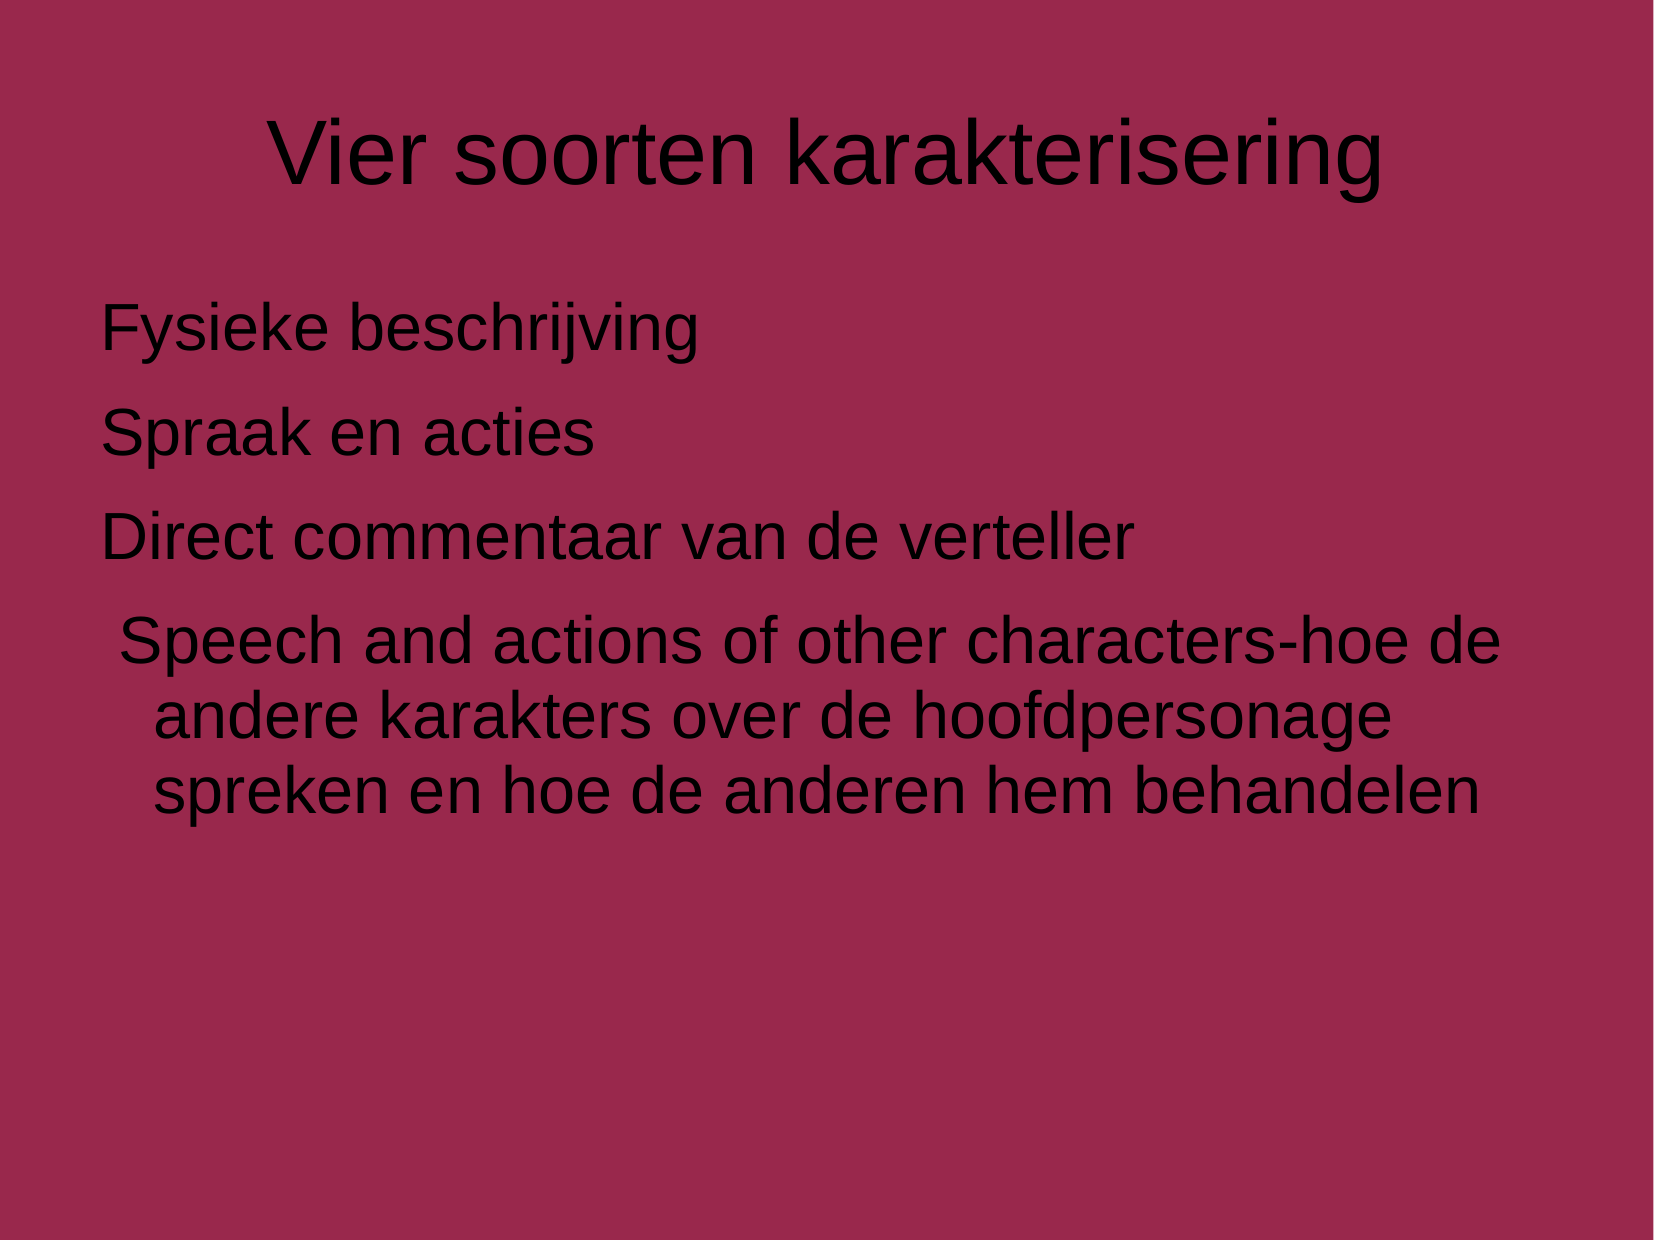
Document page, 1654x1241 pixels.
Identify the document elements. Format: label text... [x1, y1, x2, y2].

list Fysieke beschrijving Spraak en acties Direct commentaar van de verteller Speech and actions of other characters-hoe de andere karakters over de hoofdpersonage spreken en hoe de anderen hem behandelen [82, 290, 1571, 1094]
title Vier soorten karakterisering [82, 56, 1571, 250]
